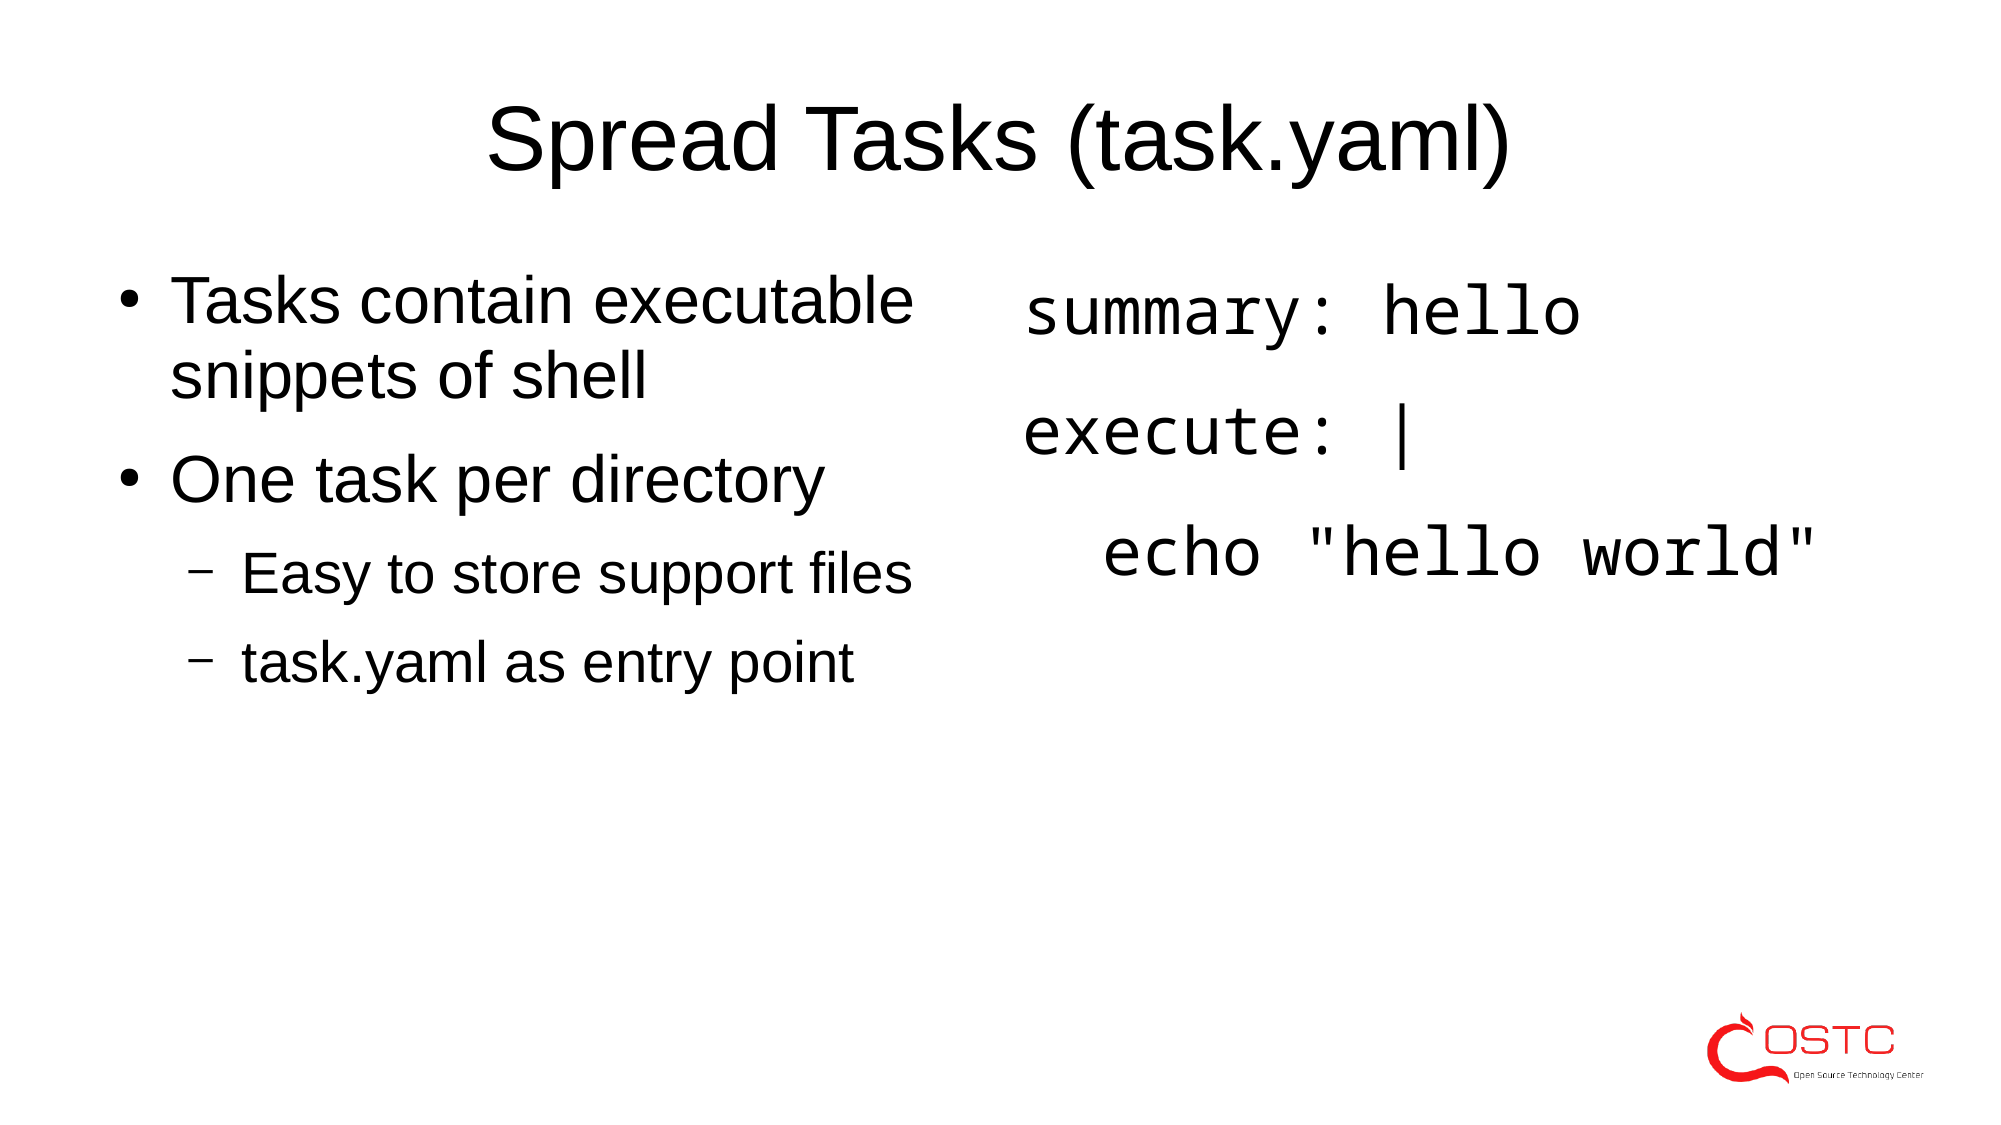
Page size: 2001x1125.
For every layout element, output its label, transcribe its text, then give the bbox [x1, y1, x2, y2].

title Spread Tasks (task.yaml) [100, 44, 1901, 233]
list summary: hello execute: | echo "hello world" [1022, 263, 1902, 916]
picture [1643, 933, 2001, 1125]
list Tasks contain executable snippets of shell One task per directory Easy to store support files task.yaml as entry point [100, 263, 979, 916]
